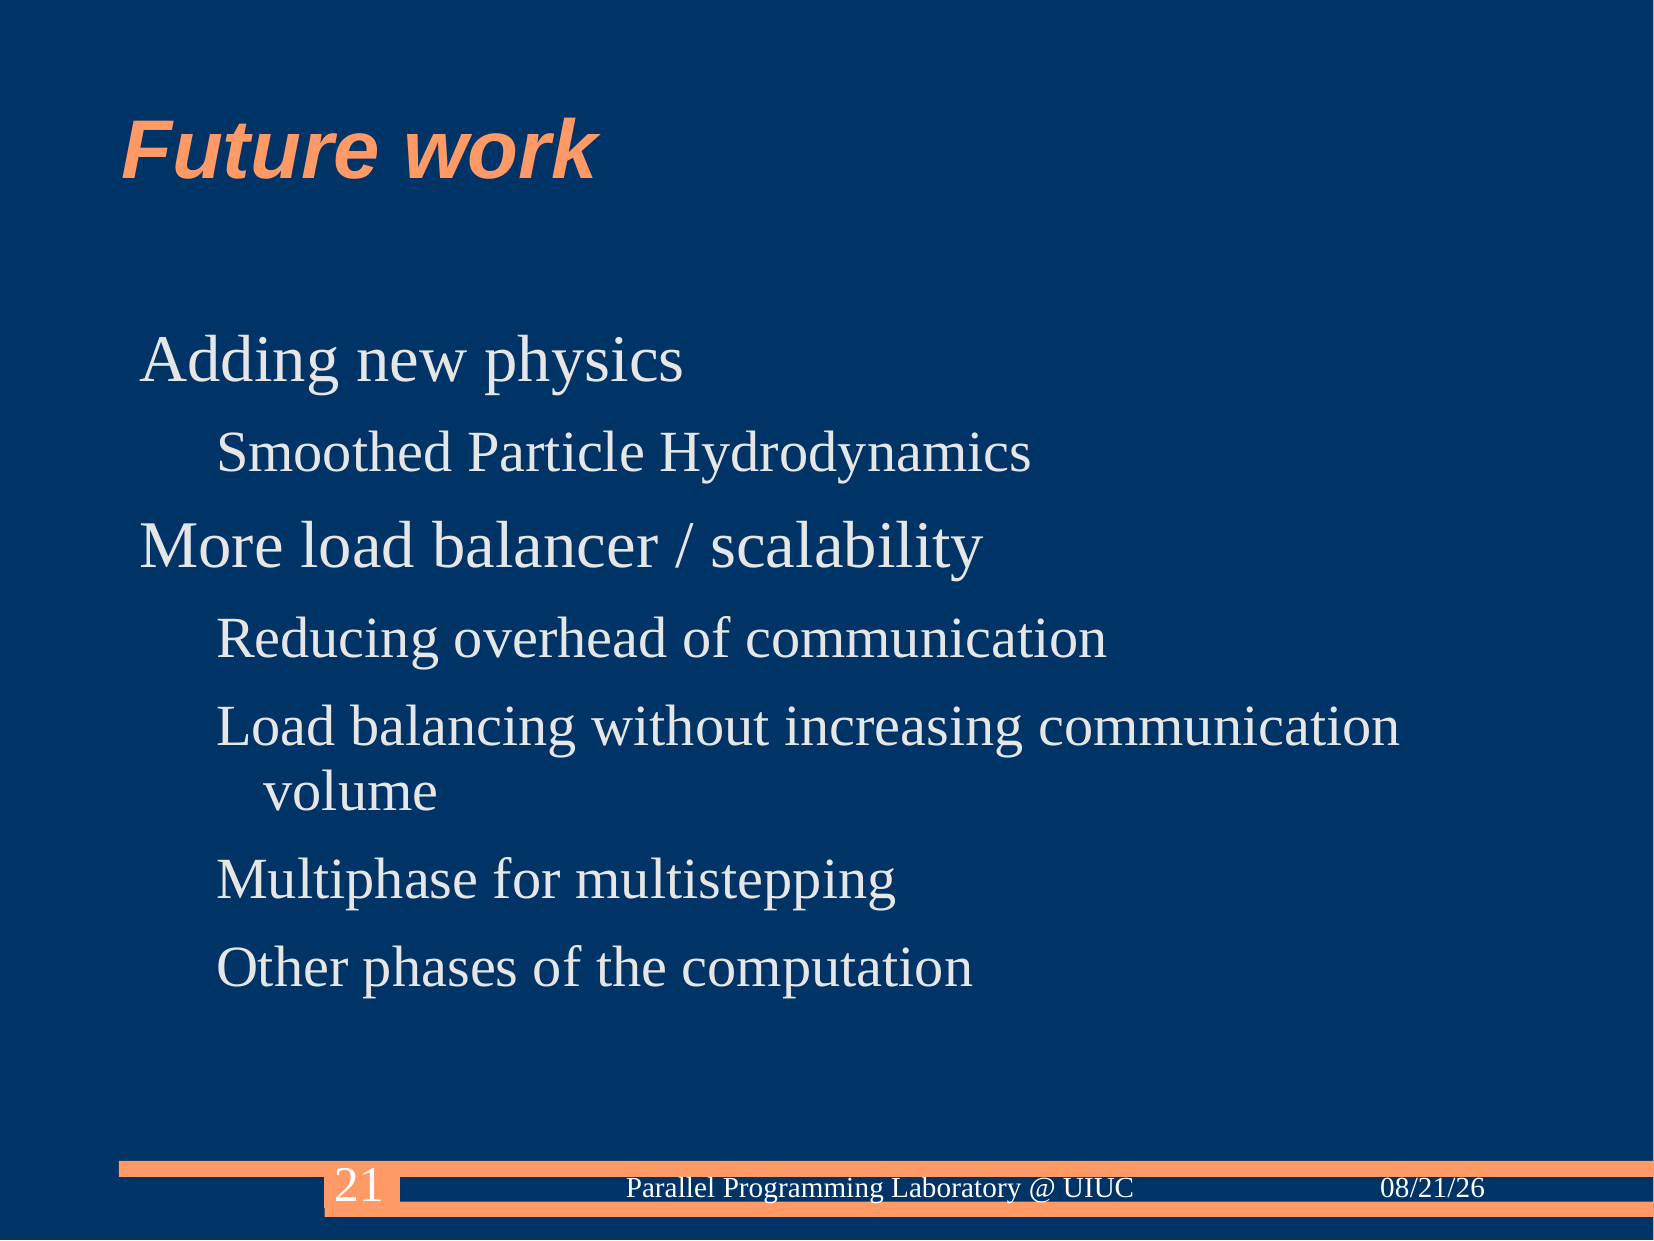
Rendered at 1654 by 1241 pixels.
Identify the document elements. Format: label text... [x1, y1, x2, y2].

list Adding new physics Smoothed Particle Hydrodynamics More load balancer / scalability Reducing overhead of communication Load balancing without increasing communication volume Multiphase for multistepping Other phases of the computation [121, 322, 1561, 1133]
title Future work [121, 46, 1534, 254]
